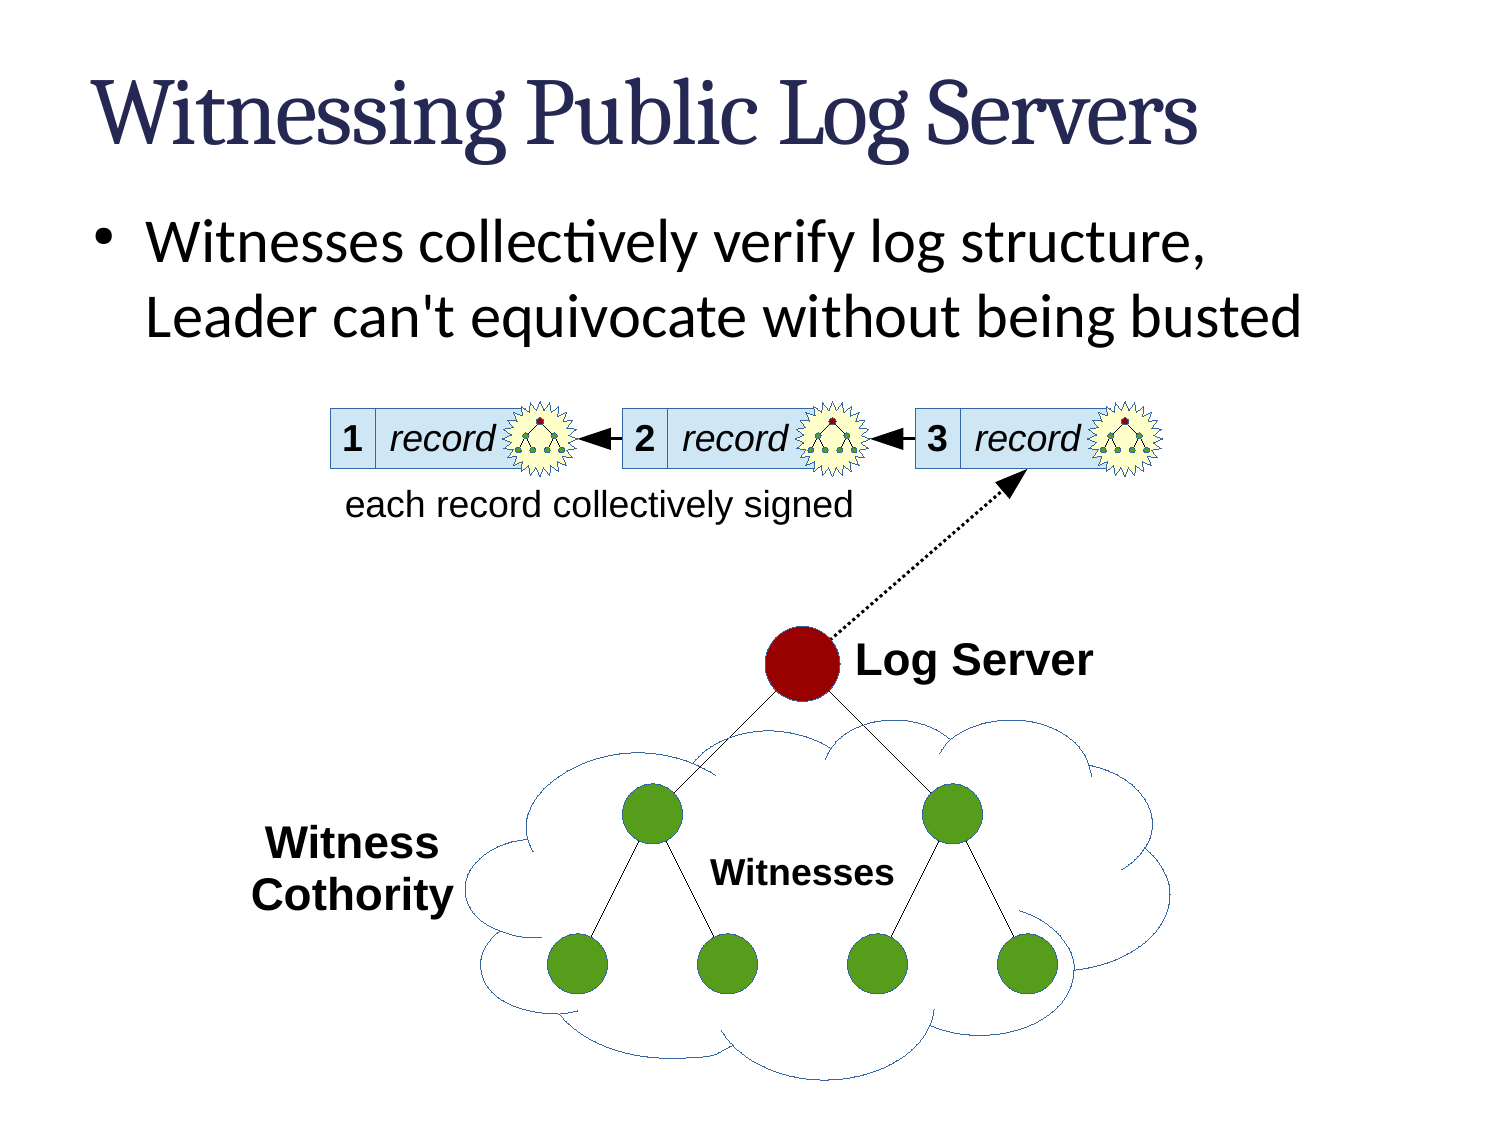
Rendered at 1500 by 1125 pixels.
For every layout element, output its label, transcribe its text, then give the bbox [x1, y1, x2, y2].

text_box [547, 933, 608, 994]
text_box [997, 933, 1058, 994]
text_box [847, 933, 908, 994]
text_box each record collectively signed [330, 476, 961, 533]
text_box Witness Cothority [217, 810, 488, 978]
text_box record [376, 408, 522, 469]
text_box [1087, 401, 1163, 477]
list Witnesses collectively verify log structure, Leader can't equivocate without being busted [75, 200, 1325, 1063]
text_box Witnesses [690, 843, 916, 901]
text_box record [668, 408, 814, 469]
text_box [697, 933, 758, 994]
text_box 3 [915, 408, 961, 469]
text_box 2 [622, 408, 668, 469]
text_box 1 [330, 408, 376, 469]
text_box [795, 401, 871, 476]
text_box [622, 783, 683, 844]
text_box [922, 783, 983, 844]
text_box Log Server [840, 626, 1141, 743]
text_box record [961, 408, 1107, 469]
text_box [502, 401, 578, 476]
title Witnessing Public Log Servers [75, 12, 1471, 200]
text_box [765, 626, 840, 702]
